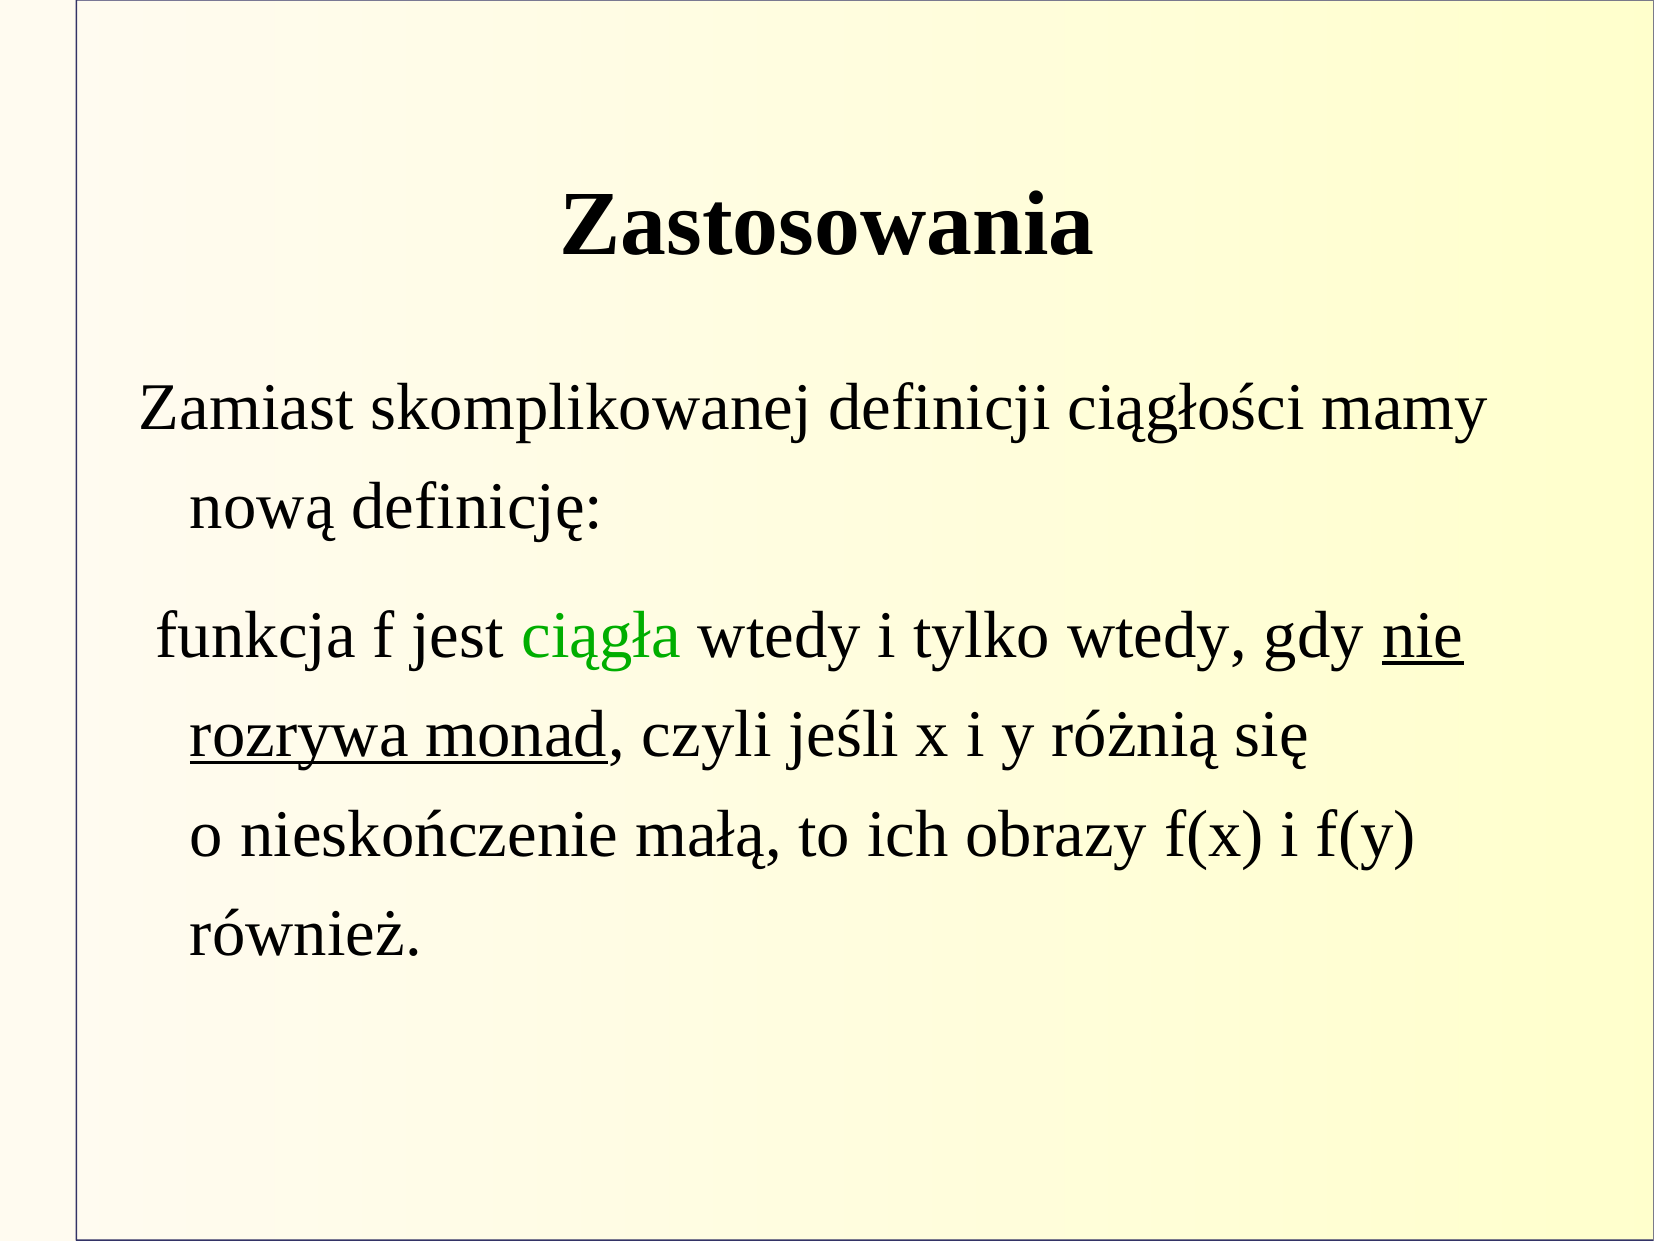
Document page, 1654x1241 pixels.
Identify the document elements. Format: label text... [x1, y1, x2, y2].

title Zastosowania [121, 102, 1534, 311]
list Zamiast skomplikowanej definicji ciągłości mamy nową definicję: funkcja f jest ciągła wtedy i tylko wtedy, gdy nie rozrywa monad, czyli jeśli x i y różnią się o nieskończenie małą, to ich obrazy f(x) i f(y) również. [121, 344, 1534, 1127]
picture [0, 0, 75, 1241]
